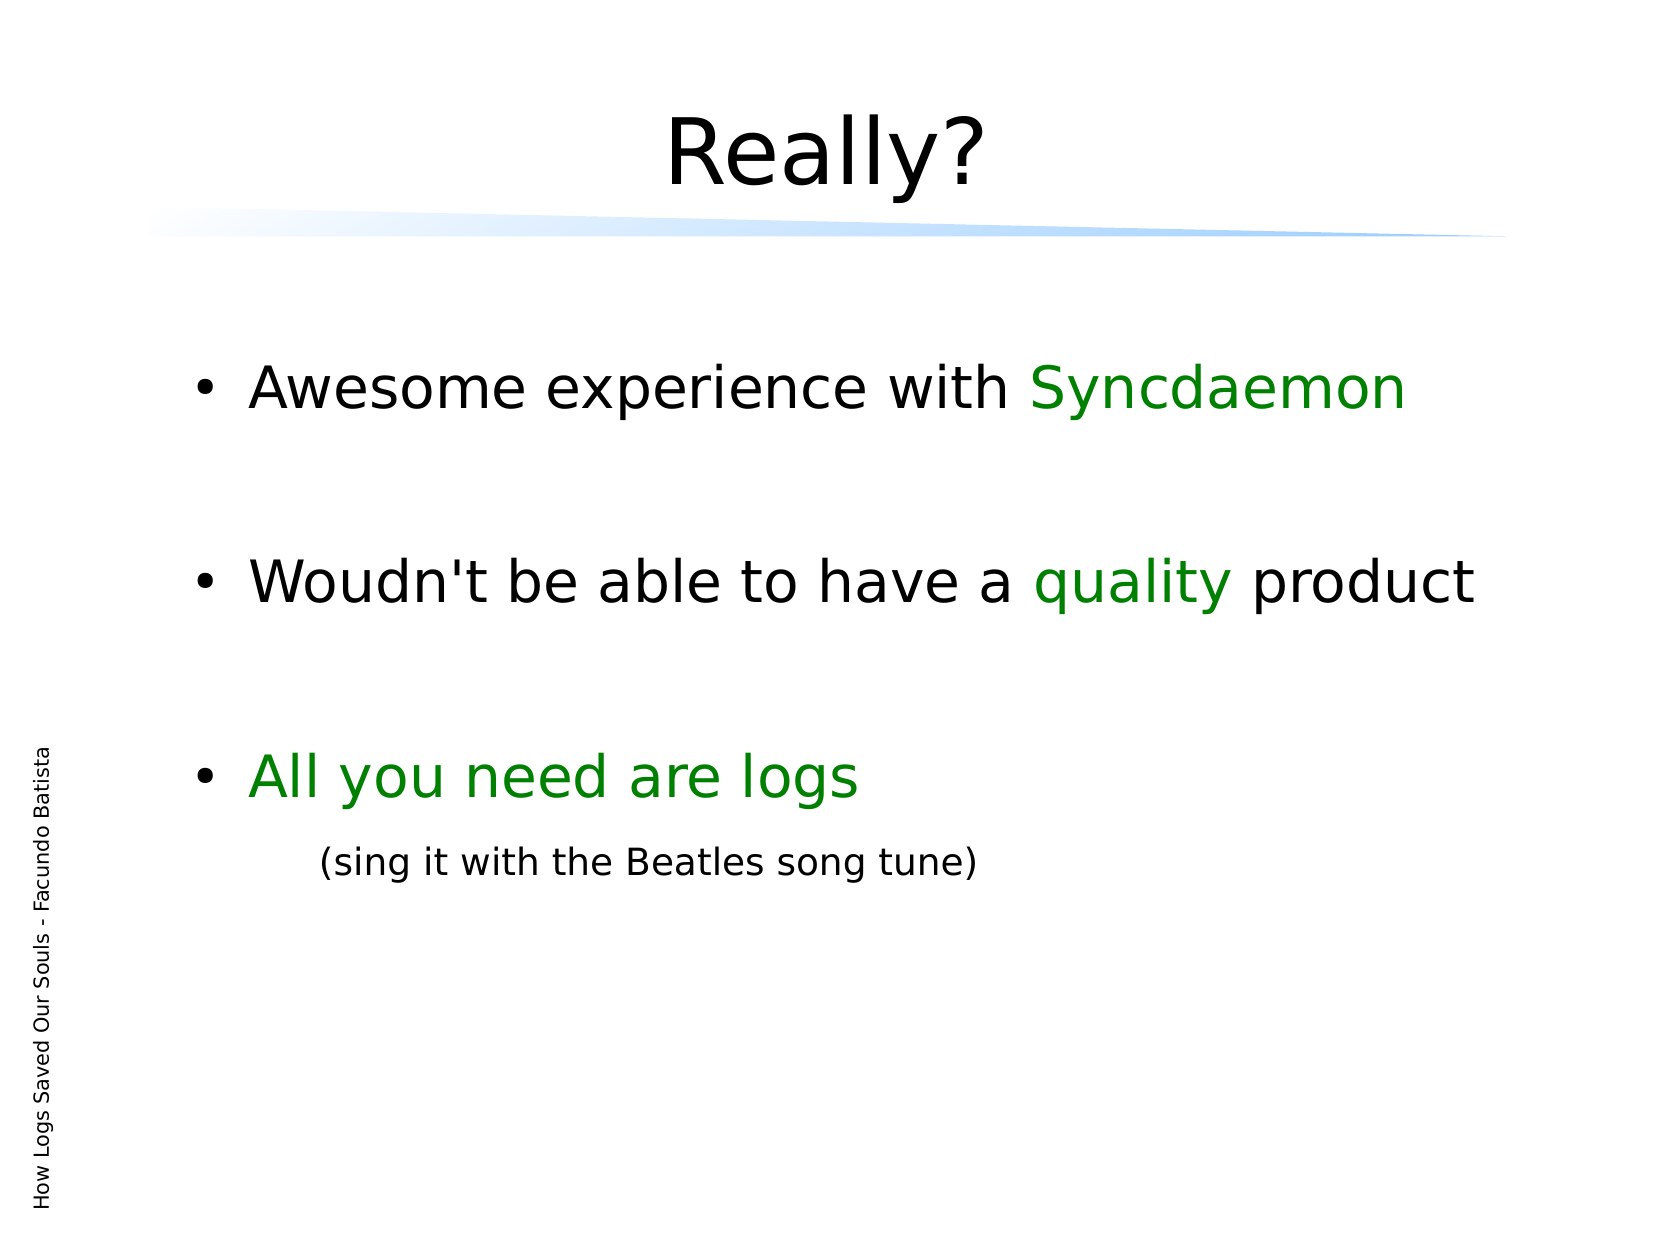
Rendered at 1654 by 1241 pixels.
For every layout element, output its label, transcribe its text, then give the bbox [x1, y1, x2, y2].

title Really? [82, 49, 1571, 257]
list Awesome experience with Syncdaemon Woudn't be able to have a quality product All you need are logs (sing it with the Beatles song tune) [177, 354, 1571, 1109]
